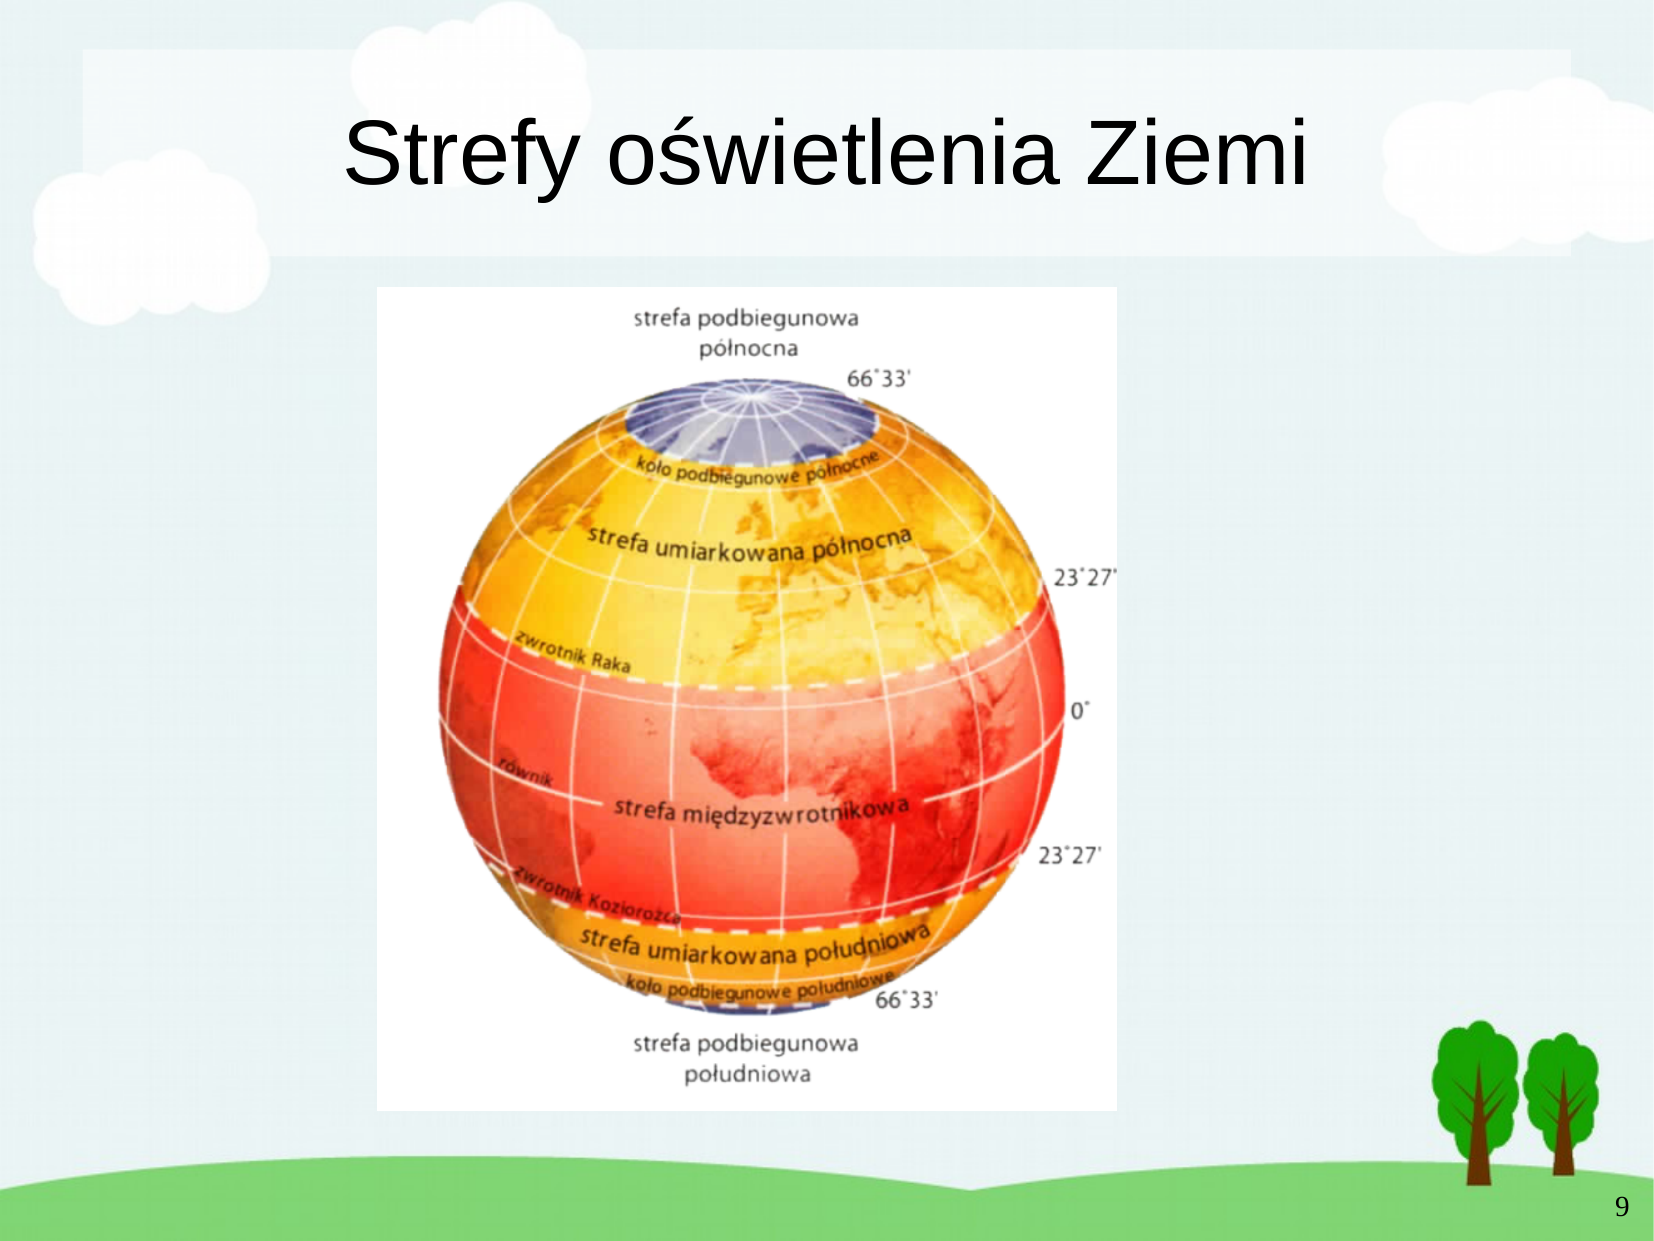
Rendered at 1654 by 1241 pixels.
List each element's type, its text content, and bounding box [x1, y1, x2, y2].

title Strefy oświetlenia Ziemi [82, 49, 1571, 257]
picture [0, 0, 1654, 1241]
